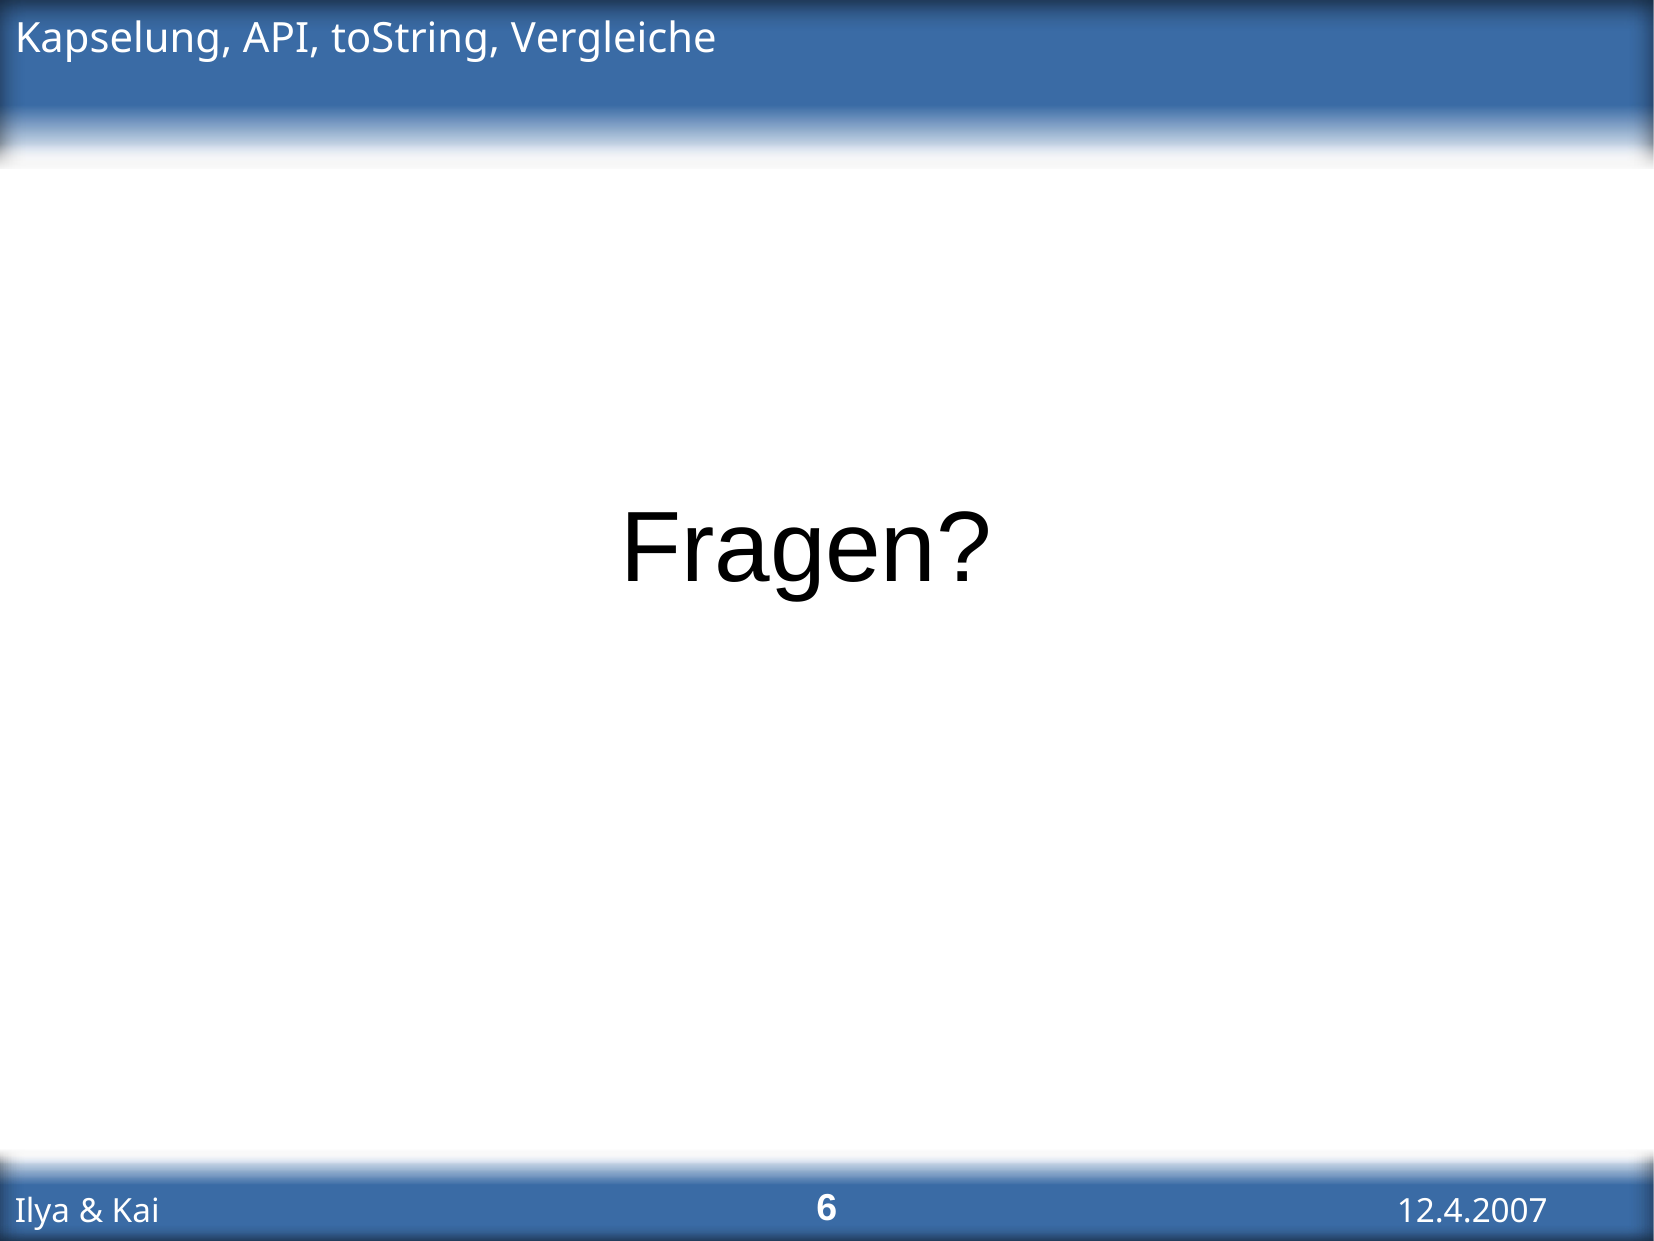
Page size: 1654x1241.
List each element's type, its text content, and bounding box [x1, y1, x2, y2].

text_box Fragen? [605, 483, 1049, 624]
picture [0, 0, 1654, 169]
picture [0, 1149, 1654, 1241]
